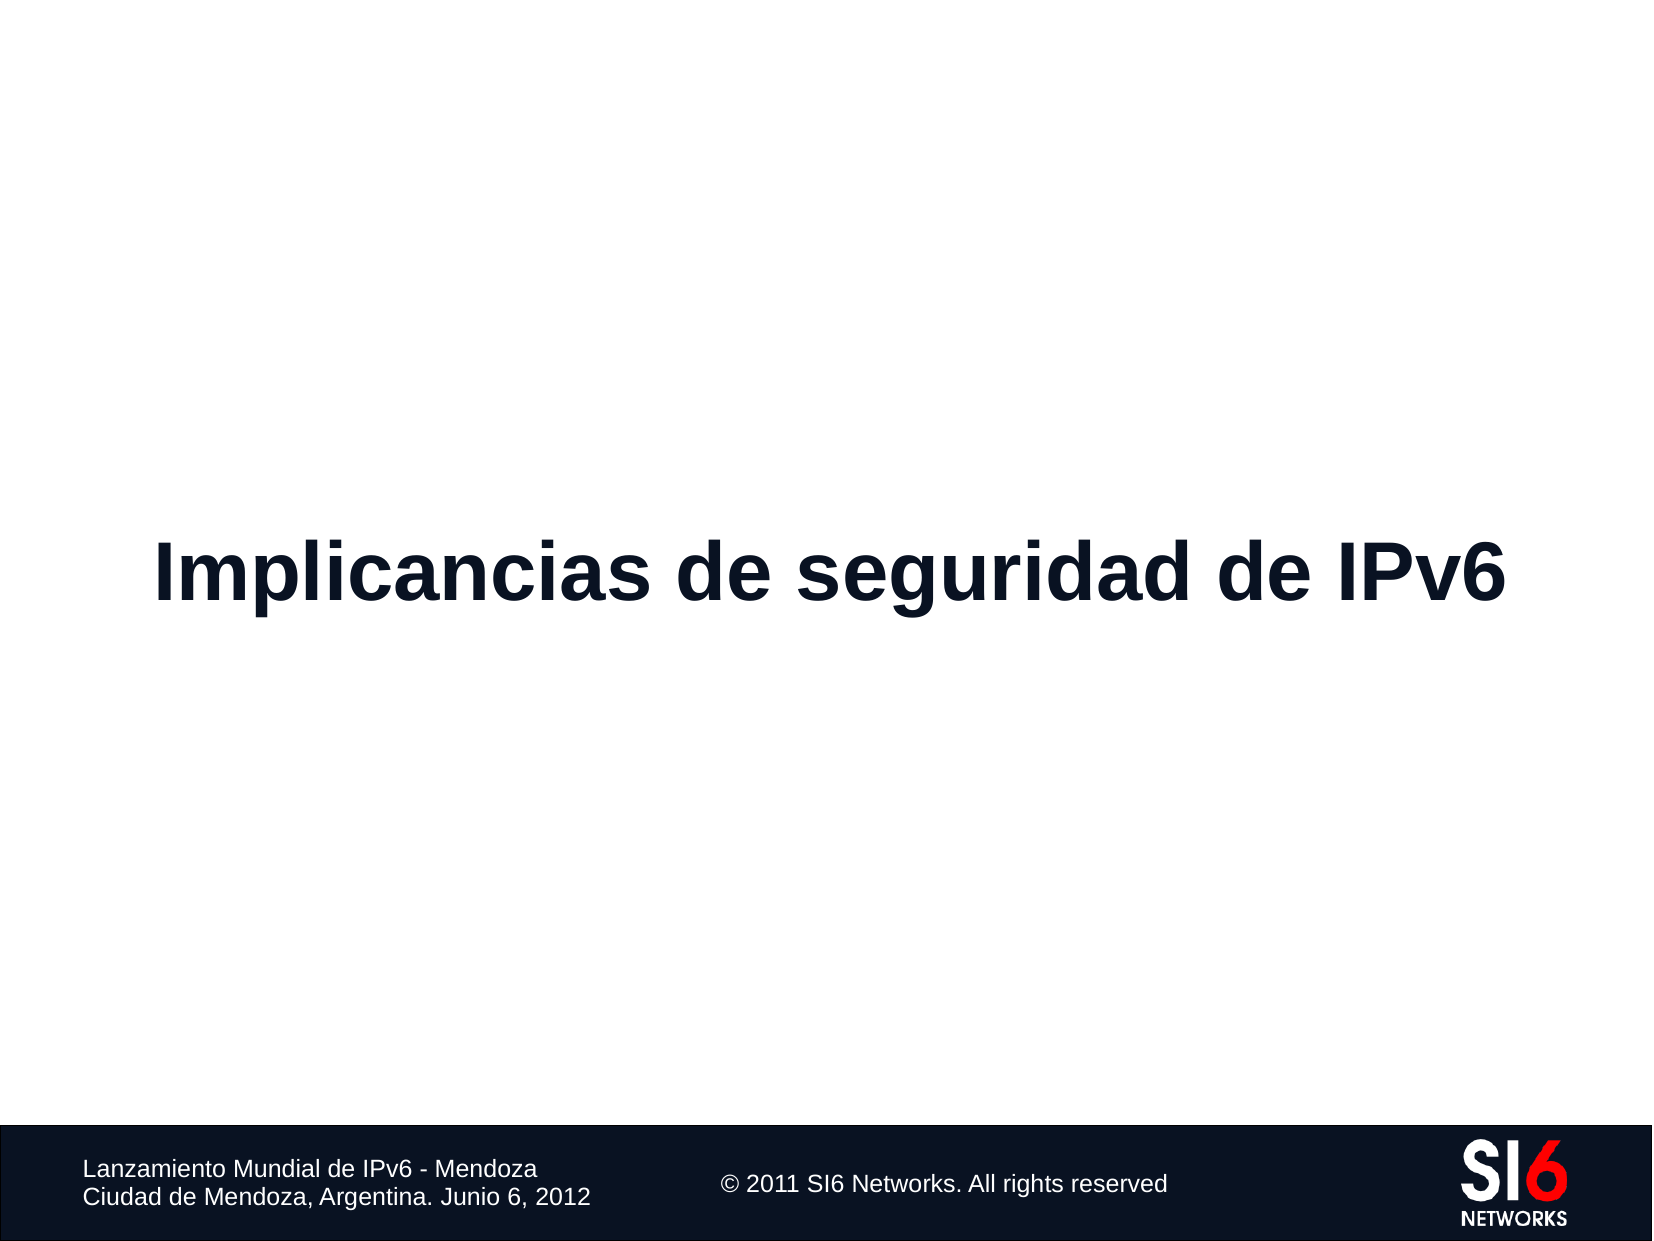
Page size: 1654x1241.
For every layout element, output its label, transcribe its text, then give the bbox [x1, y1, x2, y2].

picture [1461, 1139, 1567, 1226]
title Implicancias de seguridad de IPv6 [86, 467, 1576, 676]
